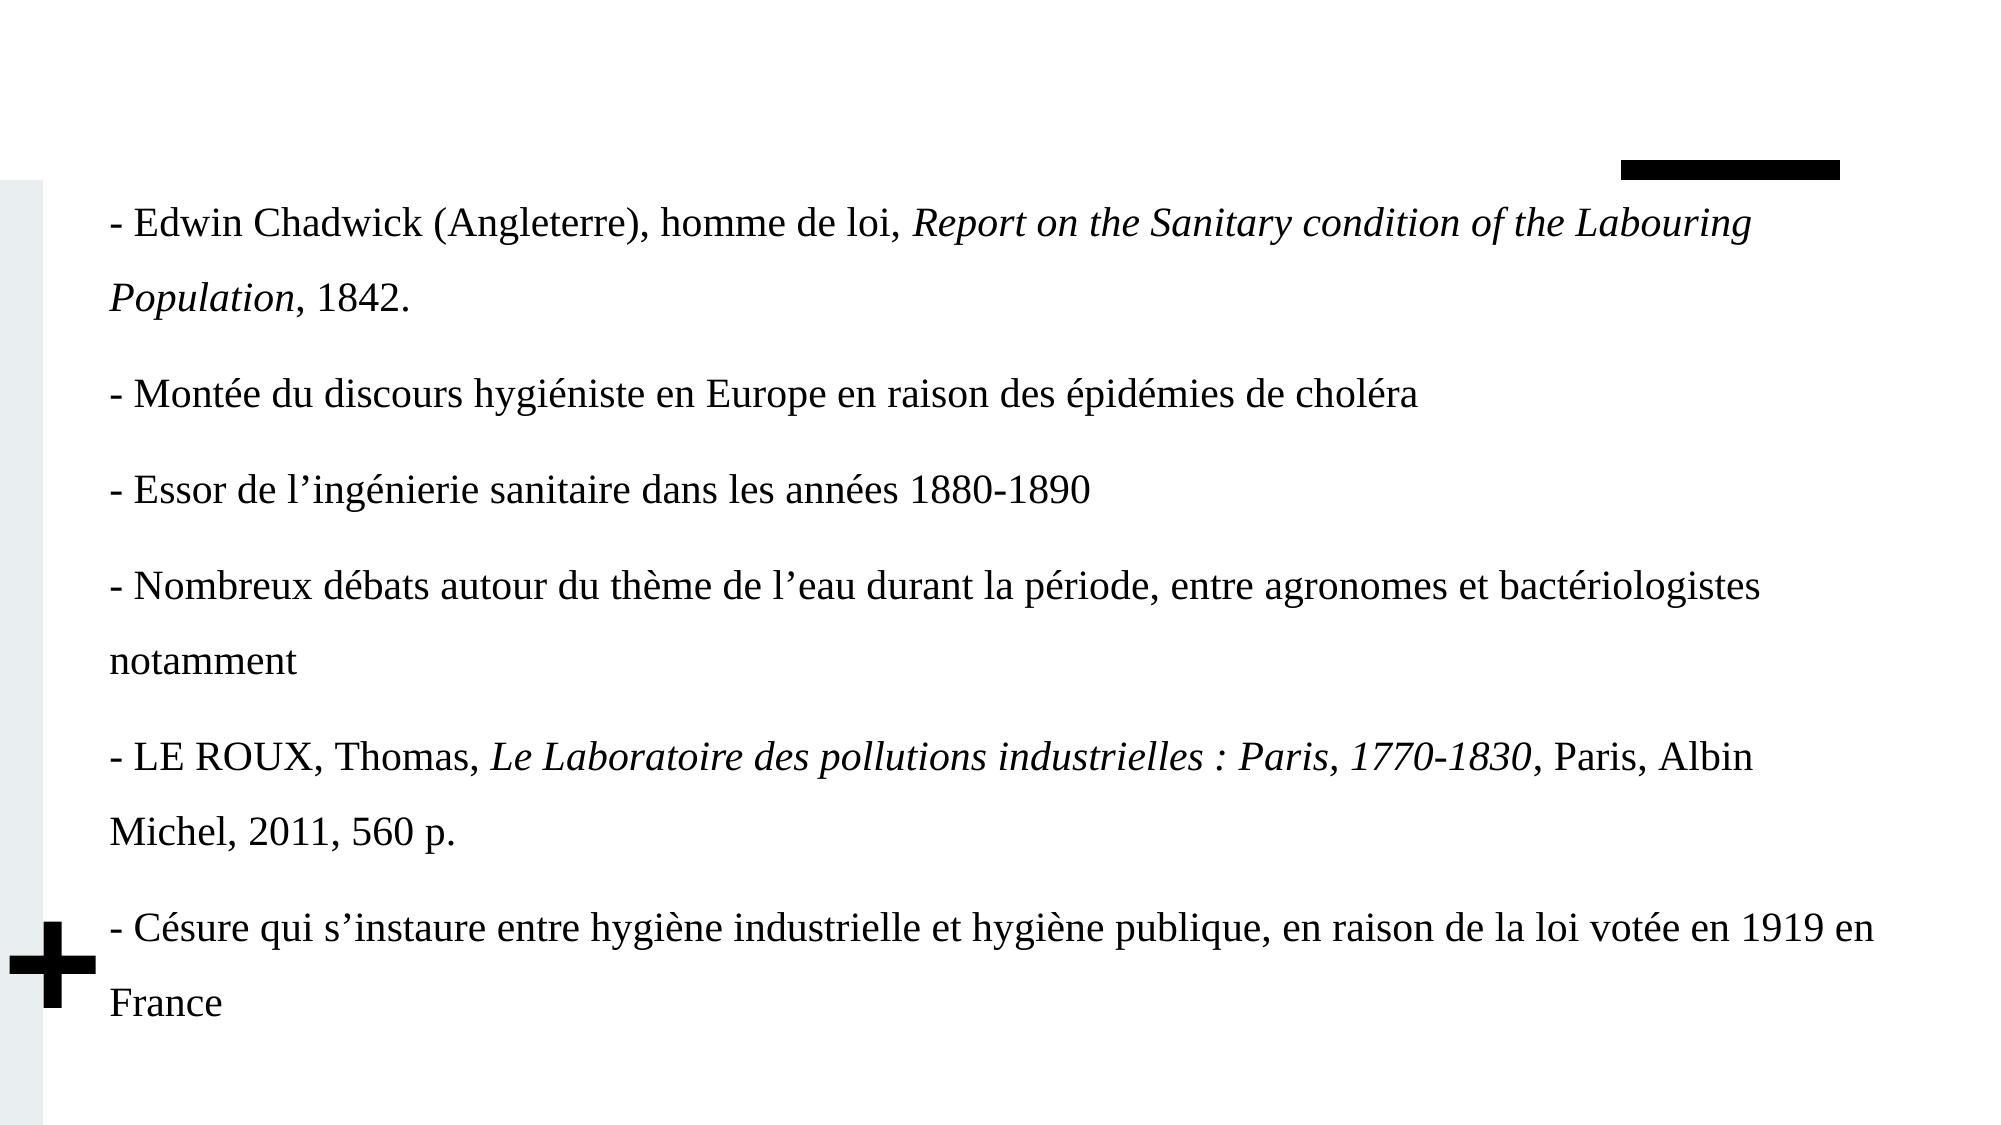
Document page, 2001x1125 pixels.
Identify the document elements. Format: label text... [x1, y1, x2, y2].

list - Edwin Chadwick (Angleterre), homme de loi, Report on the Sanitary condition of the Labouring Population, 1842. - Montée du discours hygiéniste en Europe en raison des épidémies de choléra - Essor de l’ingénierie sanitaire dans les années 1880-1890 - Nombreux débats autour du thème de l’eau durant la période, entre agronomes et bactériologistes notamment - LE ROUX, Thomas, Le Laboratoire des pollutions industrielles : Paris, 1770-1830, Paris, Albin Michel, 2011, 560 p. - Césure qui s’instaure entre hygiène industrielle et hygiène publique, en raison de la loi votée en 1919 en France [94, 162, 1932, 1082]
